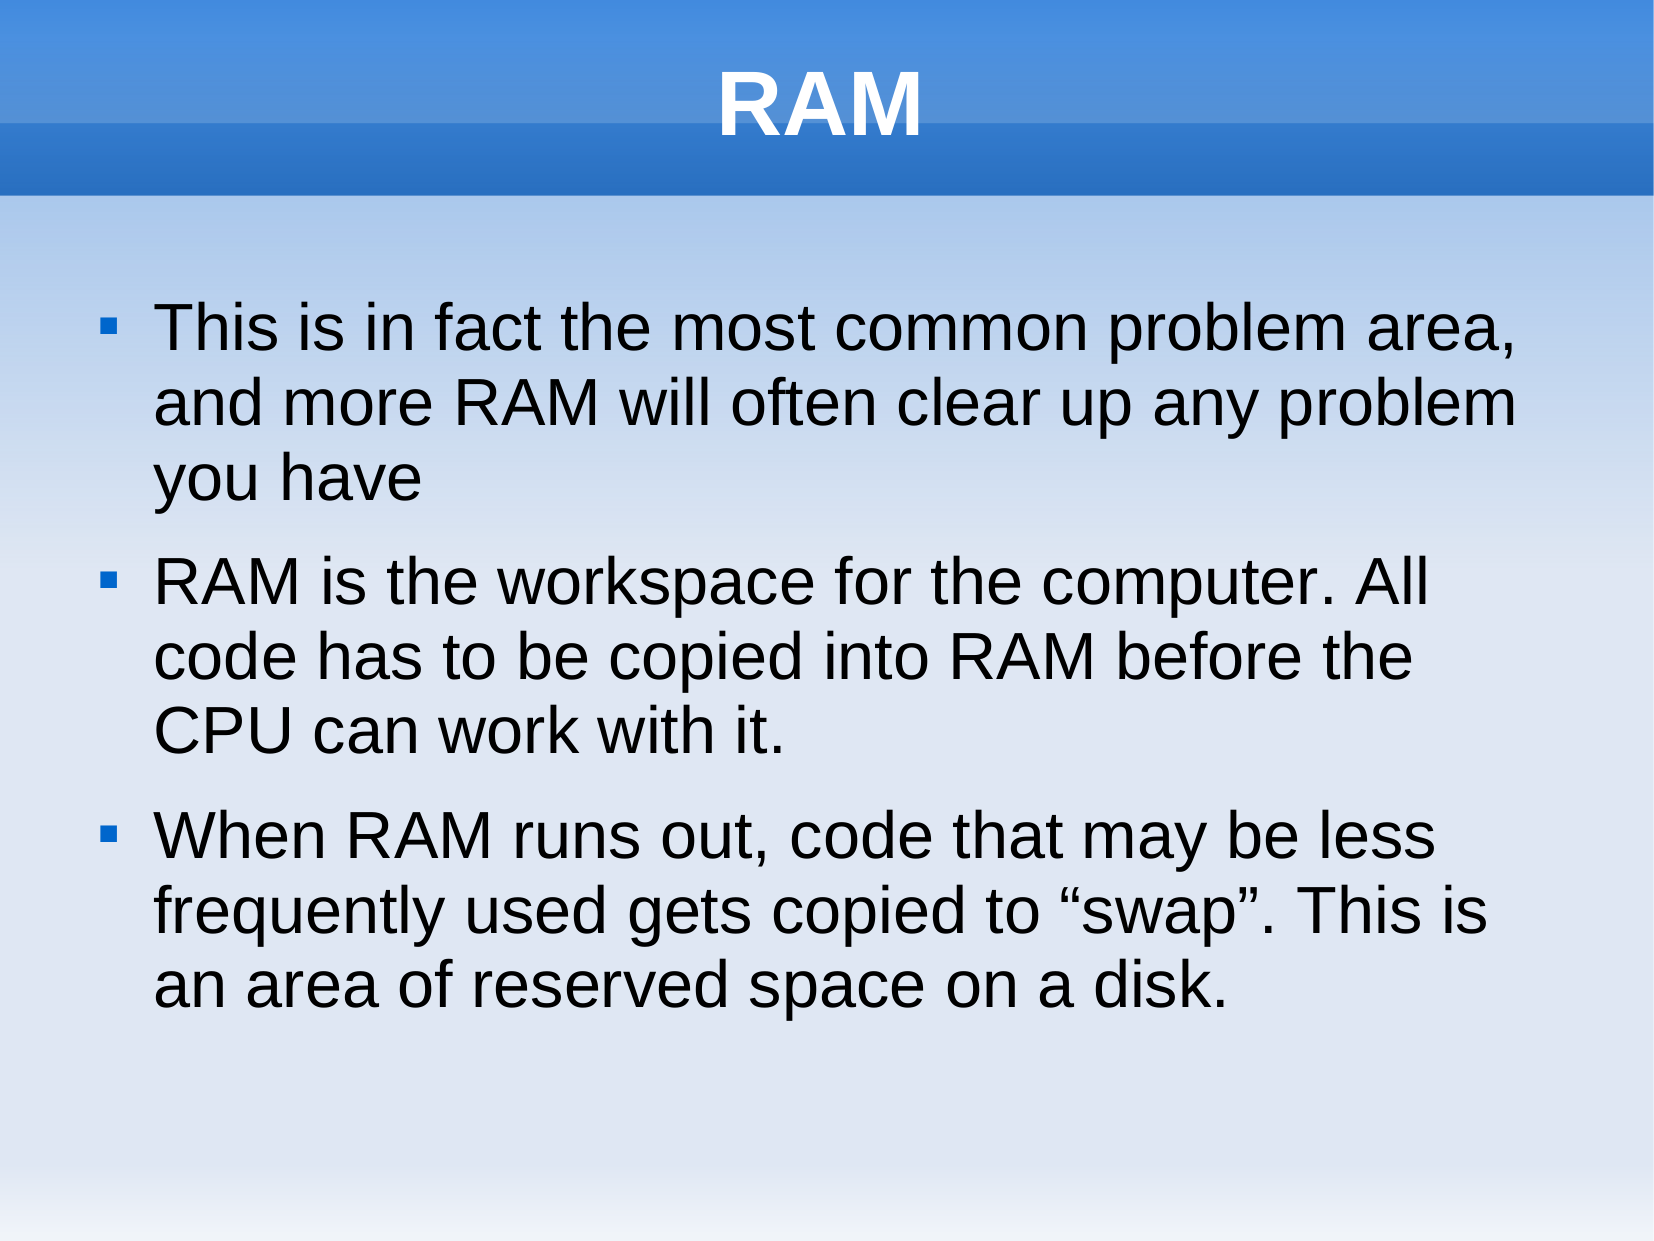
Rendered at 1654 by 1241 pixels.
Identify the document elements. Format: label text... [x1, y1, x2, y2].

list This is in fact the most common problem area, and more RAM will often clear up any problem you have RAM is the workspace for the computer. All code has to be copied into RAM before the CPU can work with it. When RAM runs out, code that may be less frequently used gets copied to “swap”. This is an area of reserved space on a disk. [82, 290, 1571, 1109]
picture [0, 0, 1654, 1241]
title RAM [76, 0, 1565, 208]
